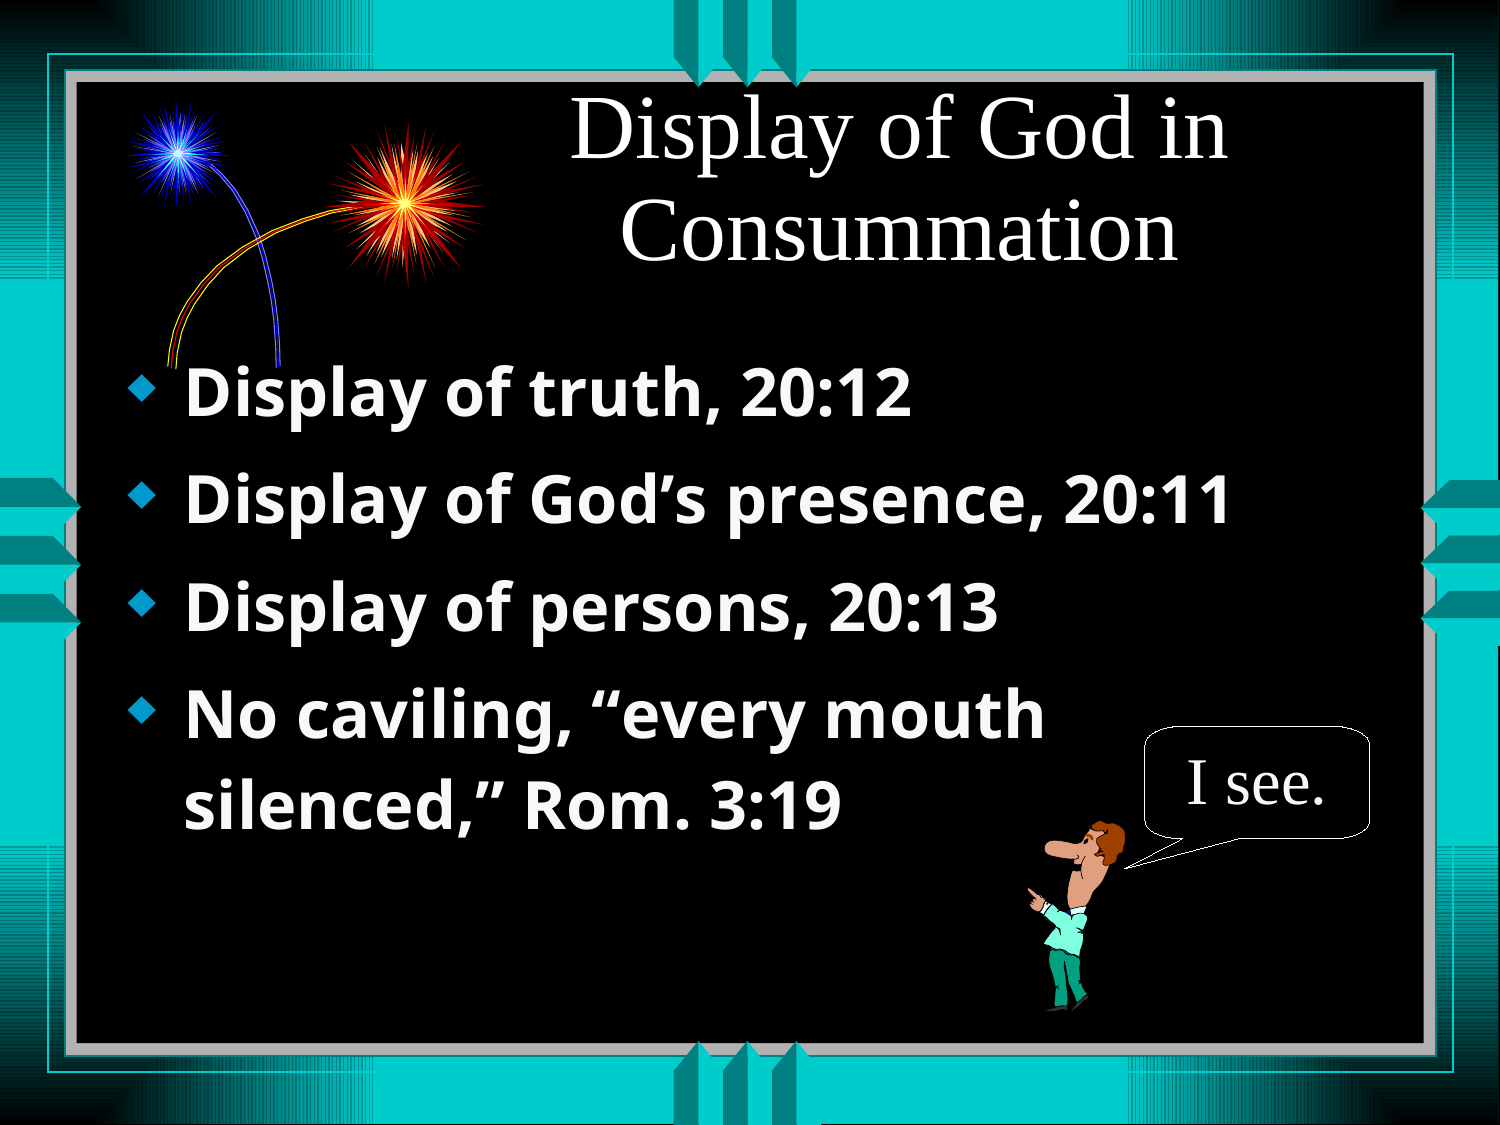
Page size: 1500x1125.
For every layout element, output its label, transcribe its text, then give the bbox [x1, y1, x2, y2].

chart [123, 98, 488, 372]
text_box I see. [1124, 726, 1370, 869]
chart [1026, 820, 1127, 1013]
list Display of truth, 20:12 Display of God’s presence, 20:11 Display of persons, 20:13 No caviling, “every mouth silenced,” Rom. 3:19 [112, 337, 1388, 988]
title Display of God in Consummation [412, 68, 1388, 288]
